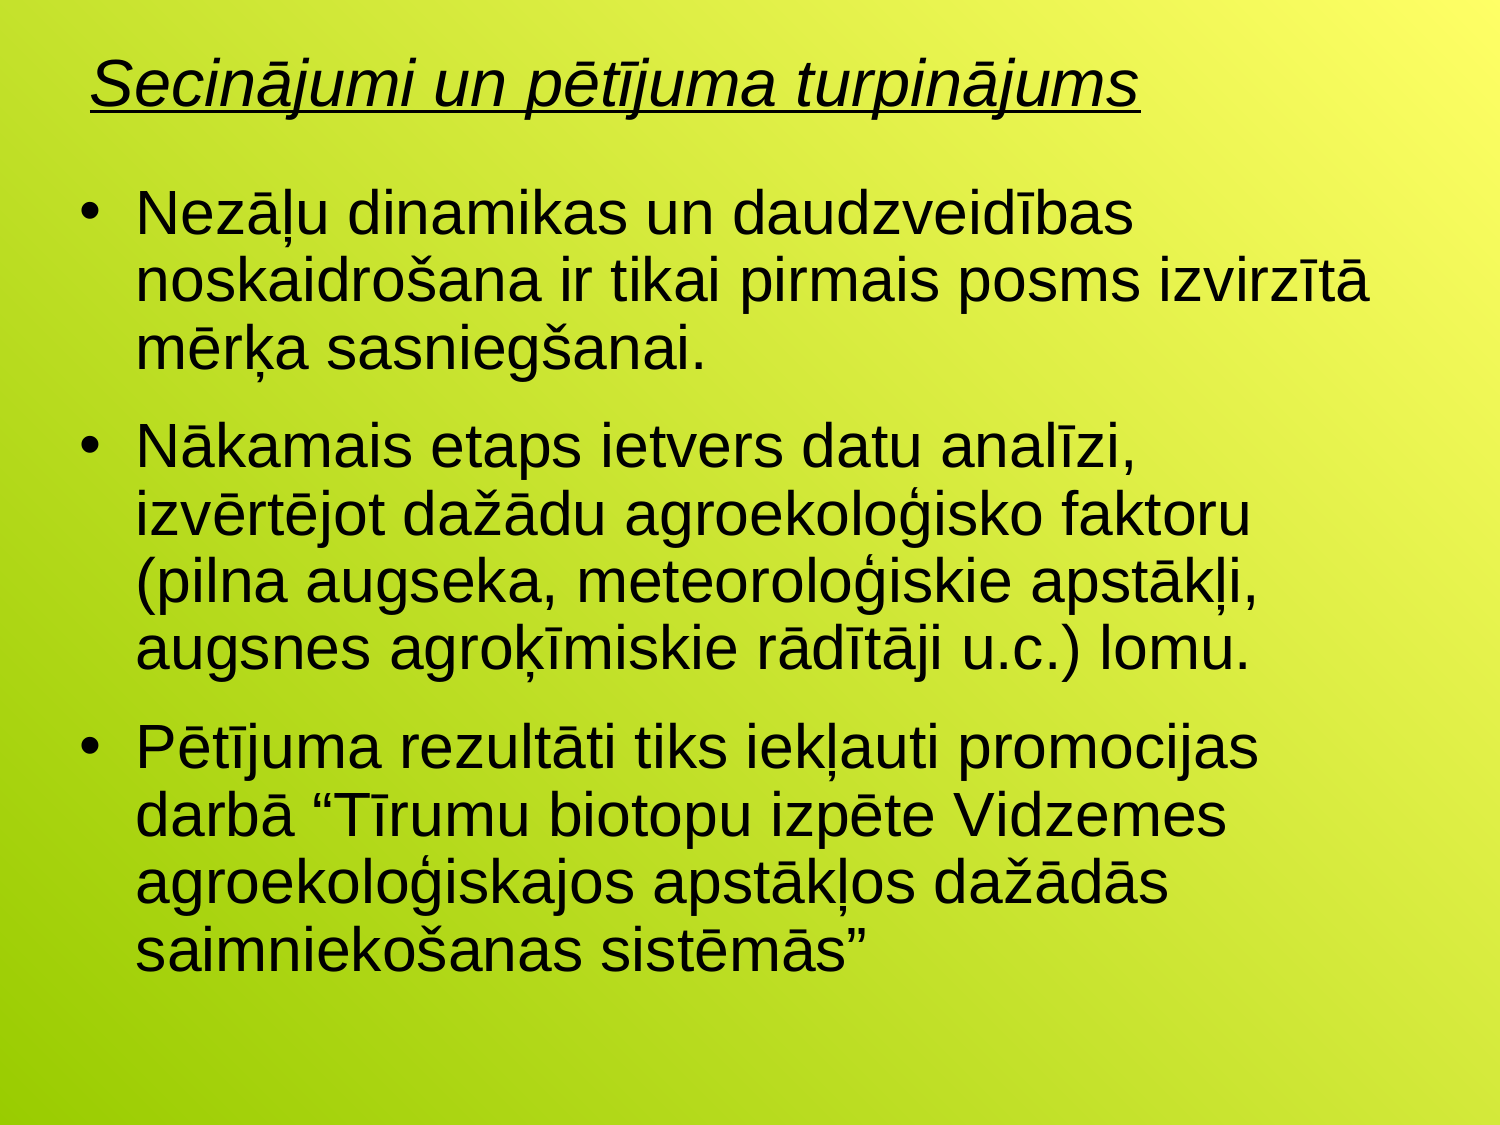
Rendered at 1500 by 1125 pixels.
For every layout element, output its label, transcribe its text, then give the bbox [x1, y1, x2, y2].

list Nezāļu dinamikas un daudzveidības noskaidrošana ir tikai pirmais posms izvirzītā mērķa sasniegšanai. Nākamais etaps ietvers datu analīzi, izvērtējot dažādu agroekoloģisko faktoru (pilna augseka, meteoroloģiskie apstākļi, augsnes agroķīmiskie rādītāji u.c.) lomu. Pētījuma rezultāti tiks iekļauti promocijas darbā “Tīrumu biotopu izpēte Vidzemes agroekoloģiskajos apstākļos dažādās saimniekošanas sistēmās” [64, 172, 1415, 1029]
title Secinājumi un pētījuma turpinājums [75, 31, 1426, 128]
